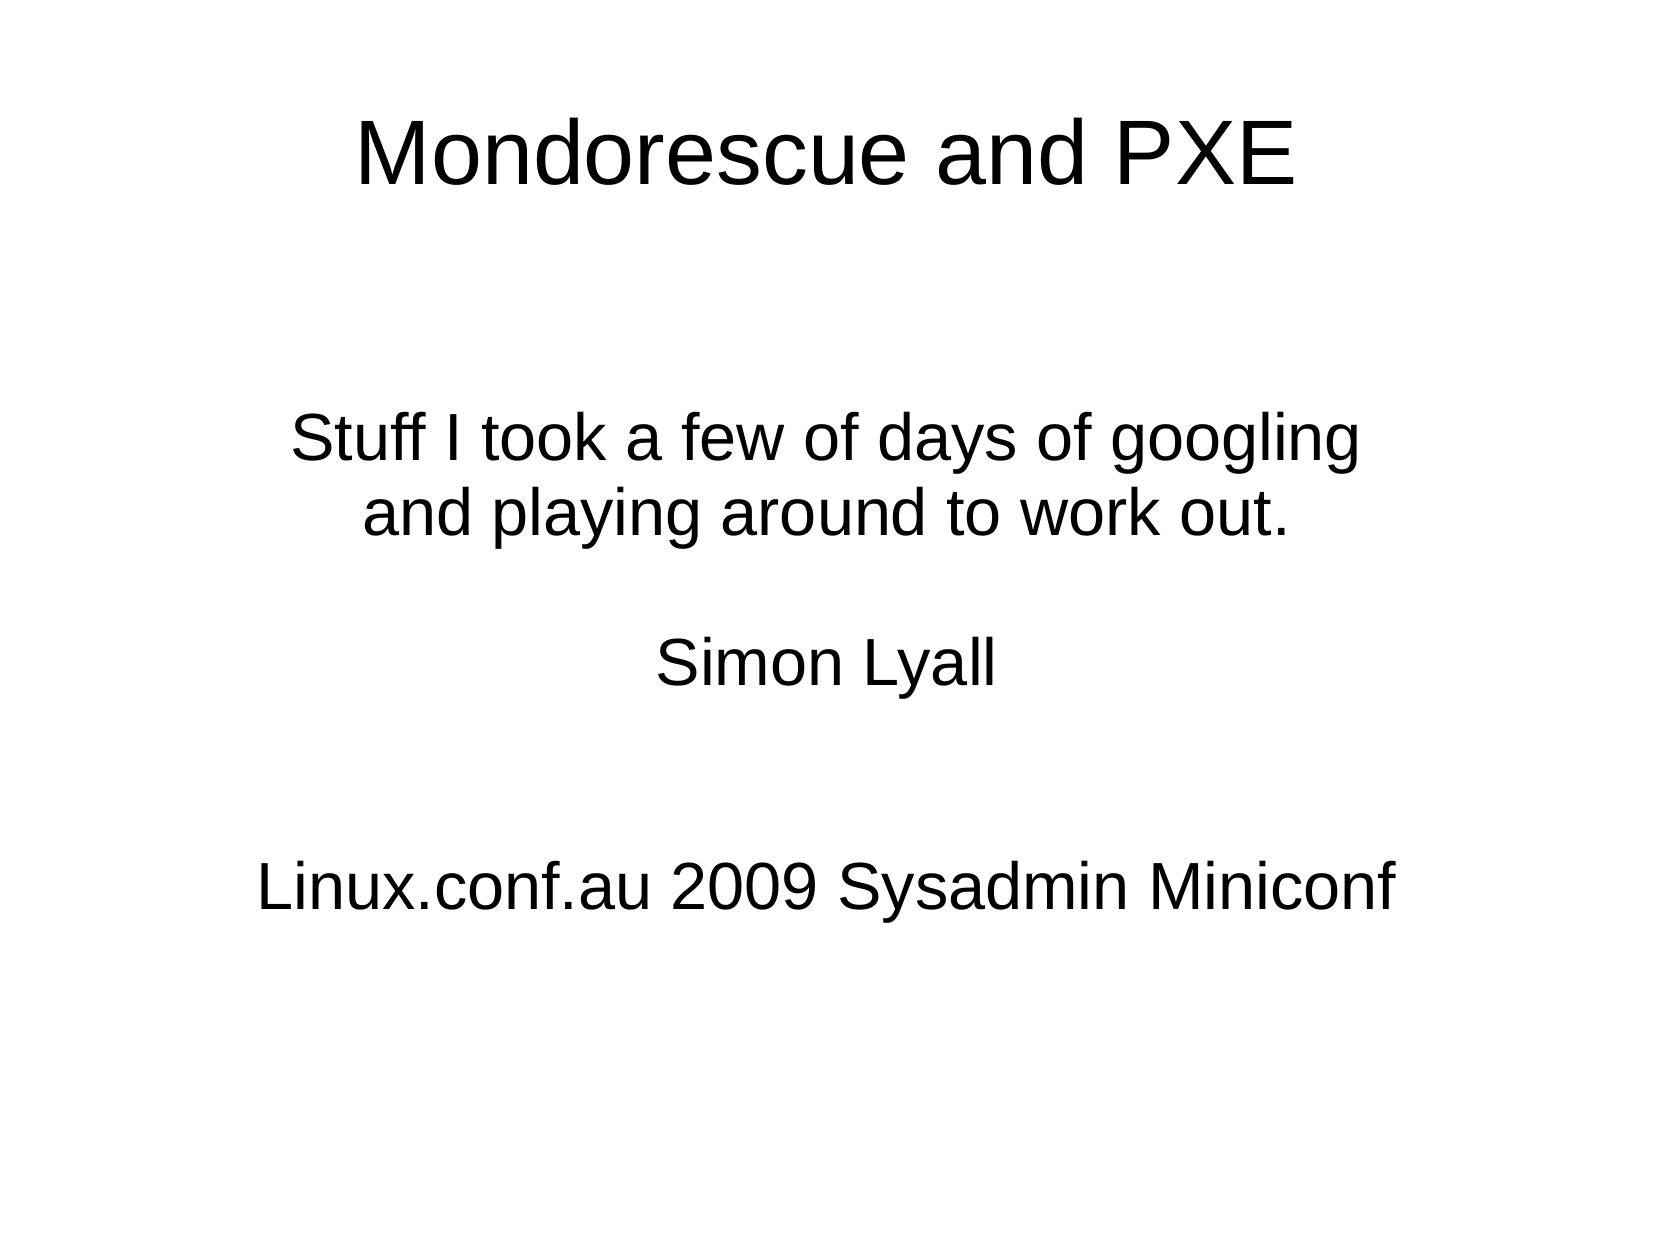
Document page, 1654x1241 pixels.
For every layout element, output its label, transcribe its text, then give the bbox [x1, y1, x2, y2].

title Mondorescue and PXE [82, 49, 1571, 257]
subtitle Stuff I took a few of days of googling and playing around to work out. Simon Lyall Linux.conf.au 2009 Sysadmin Miniconf [82, 297, 1571, 1102]
